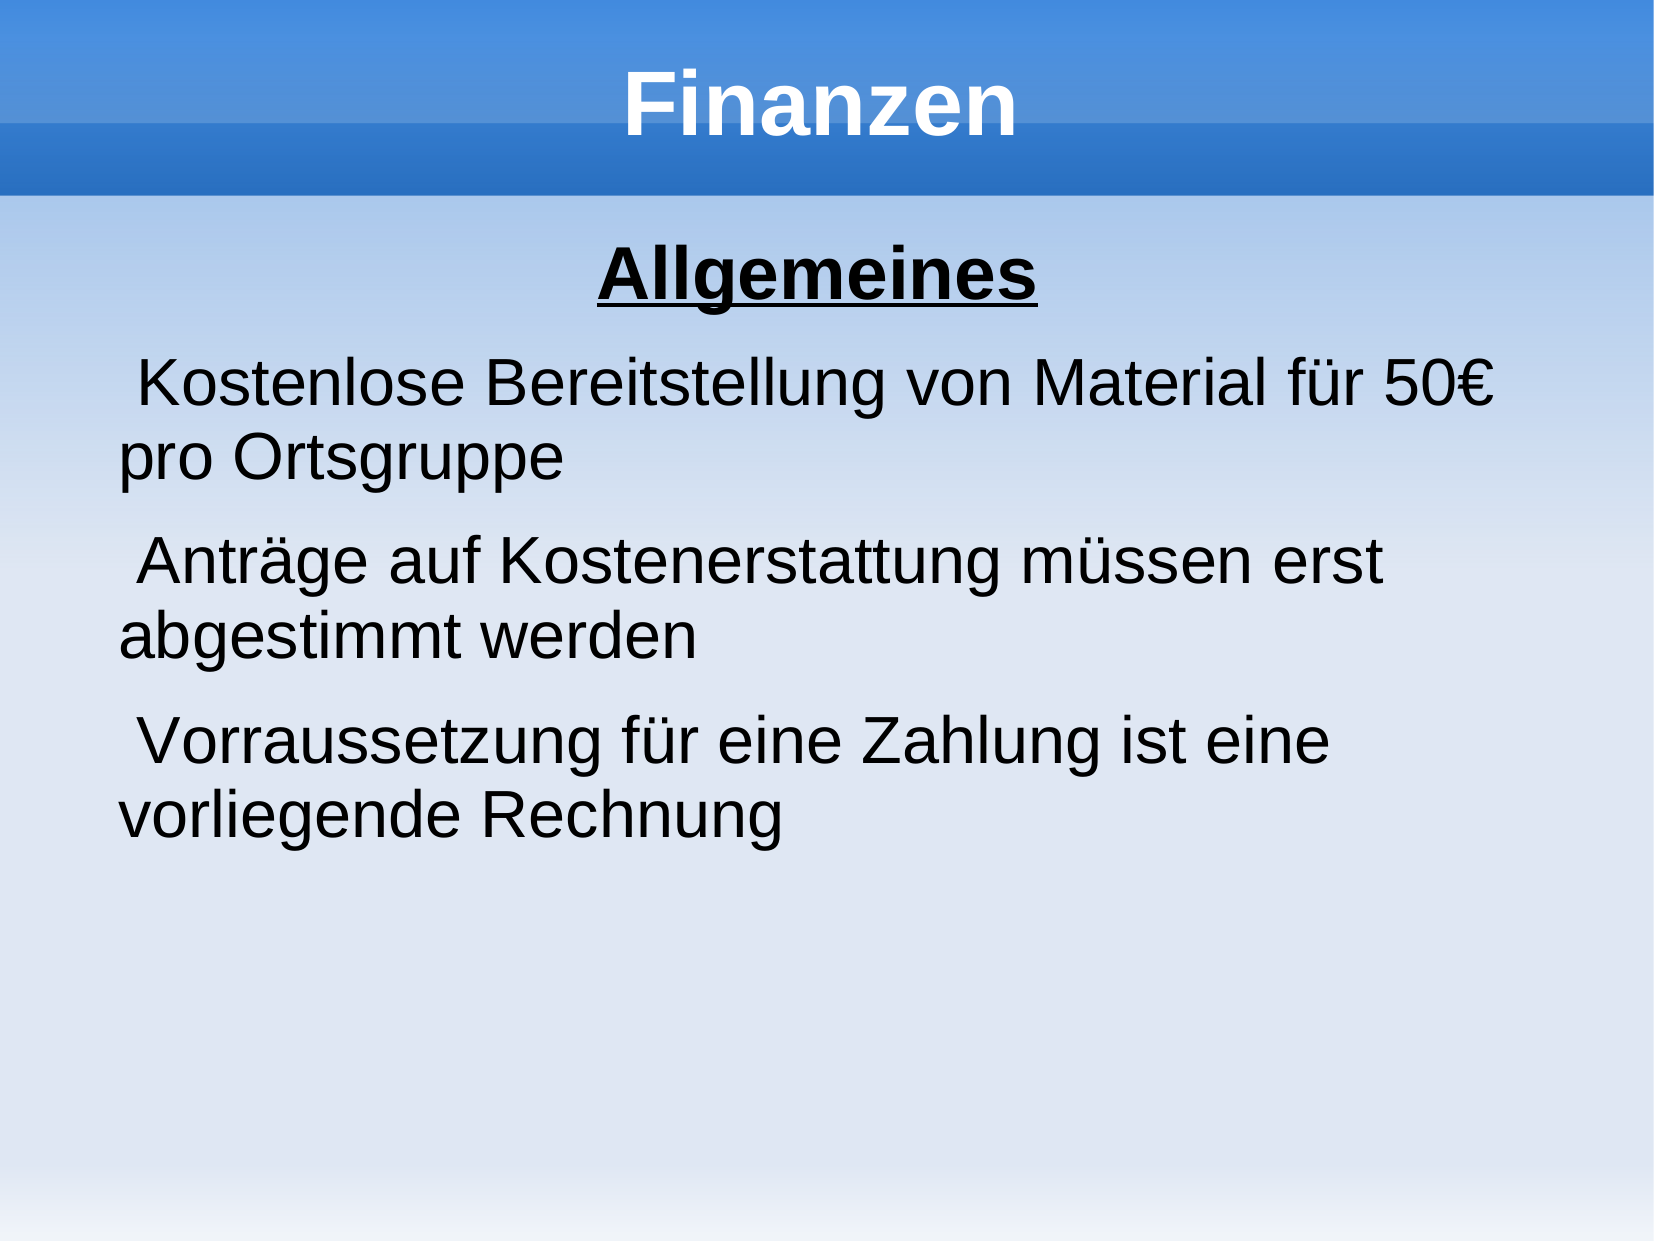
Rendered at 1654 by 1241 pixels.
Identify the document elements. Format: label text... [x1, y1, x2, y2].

list Allgemeines Kostenlose Bereitstellung von Material für 50€ pro Ortsgruppe Anträge auf Kostenerstattung müssen erst abgestimmt werden Vorraussetzung für eine Zahlung ist eine vorliegende Rechnung [118, 231, 1536, 1050]
title Finanzen [76, 0, 1565, 208]
picture [0, 0, 1654, 1241]
